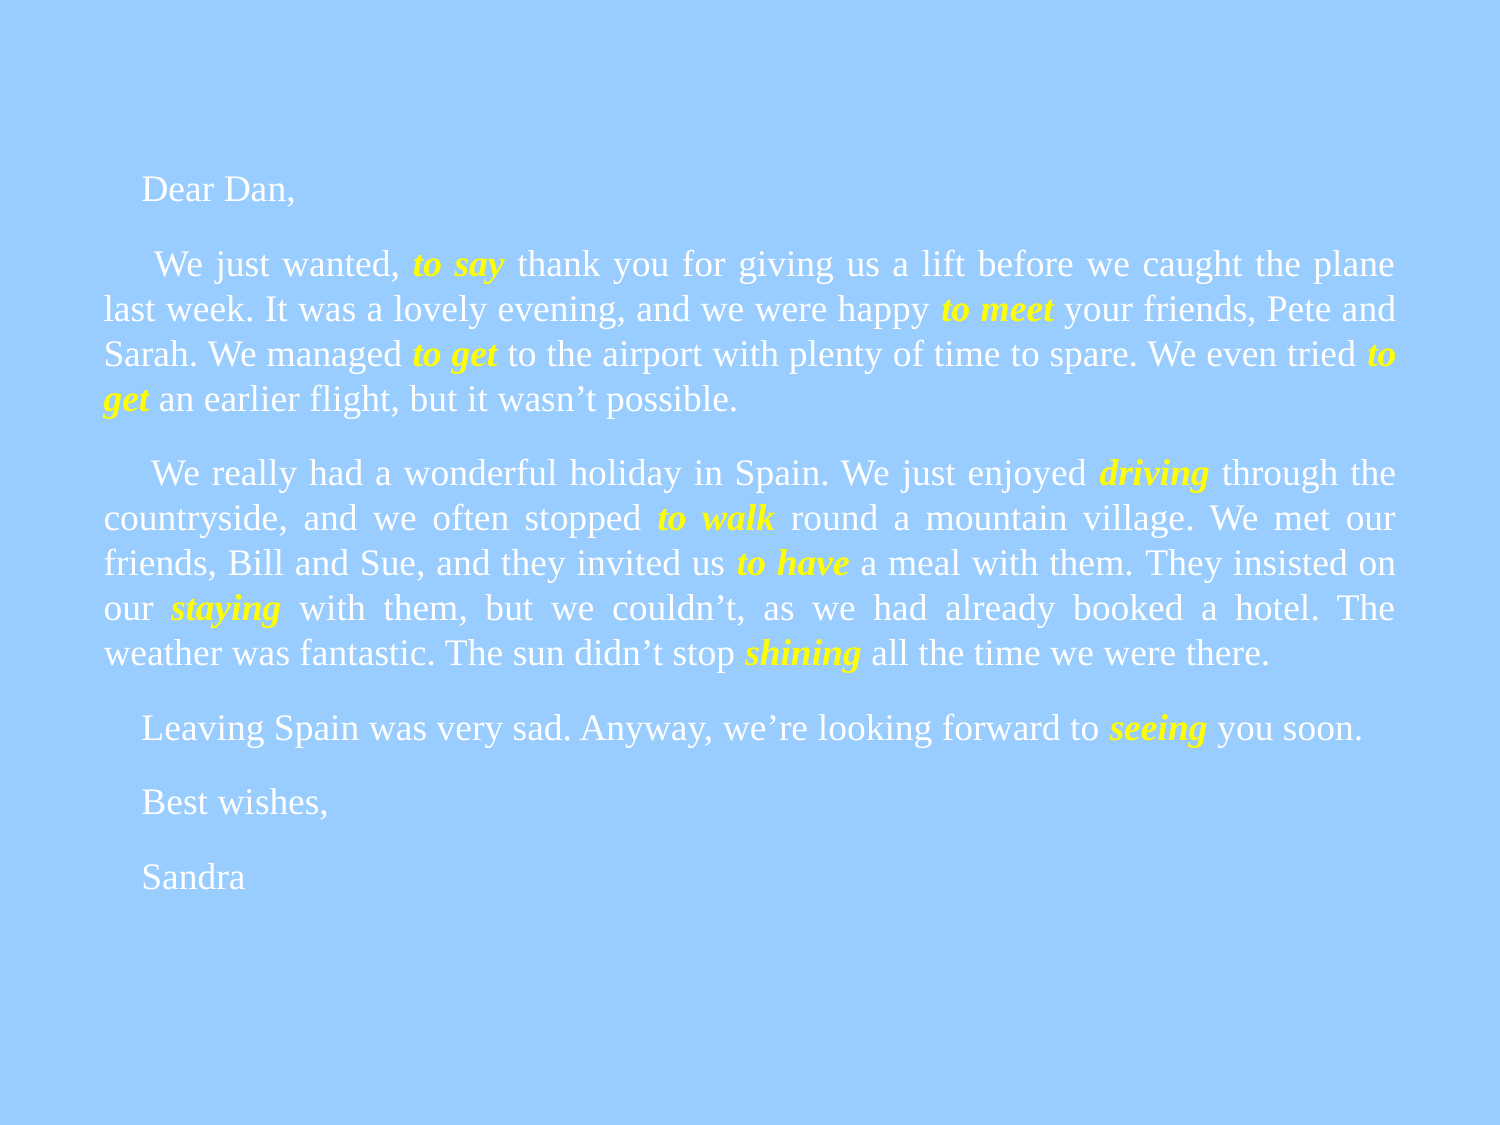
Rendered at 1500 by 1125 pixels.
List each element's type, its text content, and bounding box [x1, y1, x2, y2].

list Dear Dan, We just wanted, to say thank you for giving us a lift before we caught the plane last week. It was a lovely evening, and we were happy to meet your friends, Pete and Sarah. We managed to get to the airport with plenty of time to spare. We even tried to get an earlier flight, but it wasn’t possible. We really had a wonderful holiday in Spain. We just enjoyed driving through the countryside, and we often stopped to walk round a mountain village. We met our friends, Bill and Sue, and they invited us to have a meal with them. They insisted on our staying with them, but we couldn’t, as we had already booked a hotel. The weather was fantastic. The sun didn’t stop shining all the time we were there. Leaving Spain was very sad. Anyway, we’re looking forward to seeing you soon. Best wishes, Sandra [88, 149, 1412, 915]
